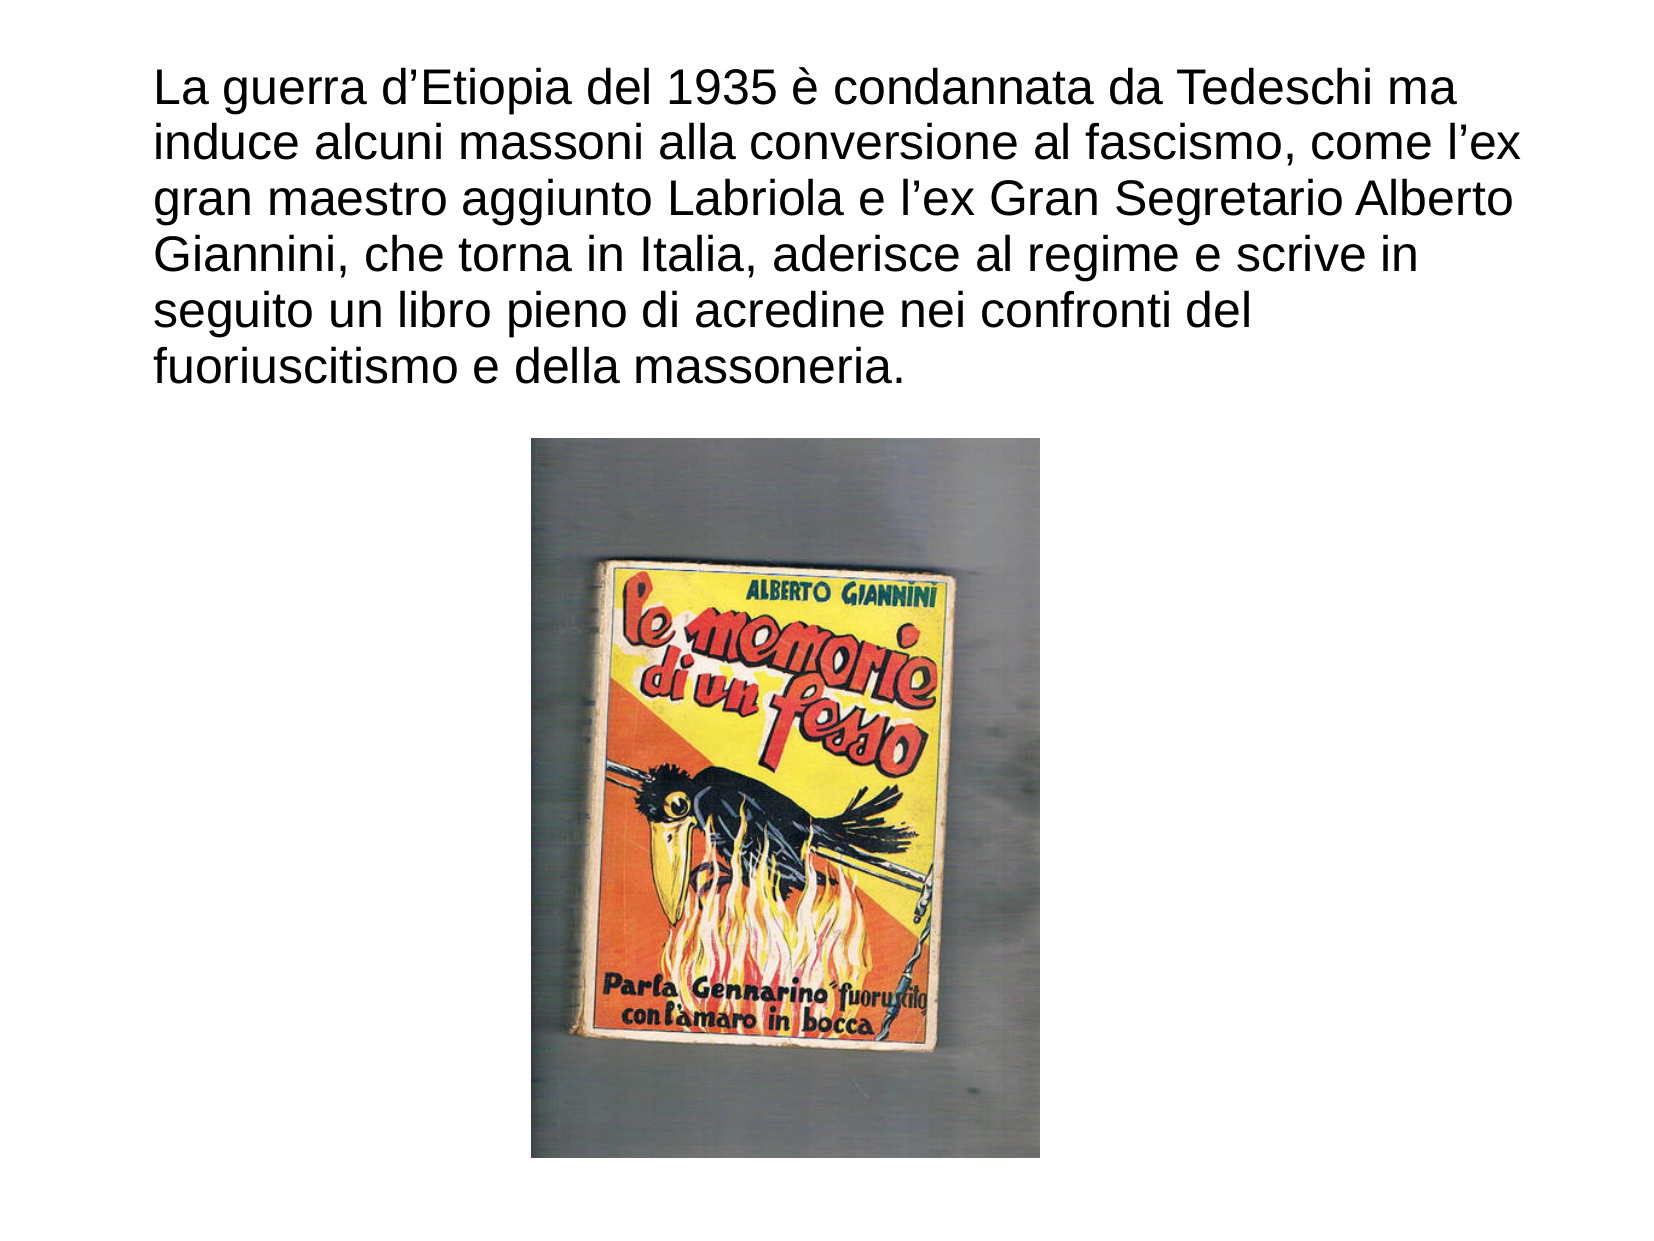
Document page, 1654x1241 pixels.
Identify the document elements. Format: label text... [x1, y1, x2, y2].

picture [531, 438, 1040, 1158]
list La guerra d’Etiopia del 1935 è condannata da Tedeschi ma induce alcuni massoni alla conversione al fascismo, come l’ex gran maestro aggiunto Labriola e l’ex Gran Segretario Alberto Giannini, che torna in Italia, aderisce al regime e scrive in seguito un libro pieno di acredine nei confronti del fuoriuscitismo e della massoneria. [82, 59, 1571, 1182]
